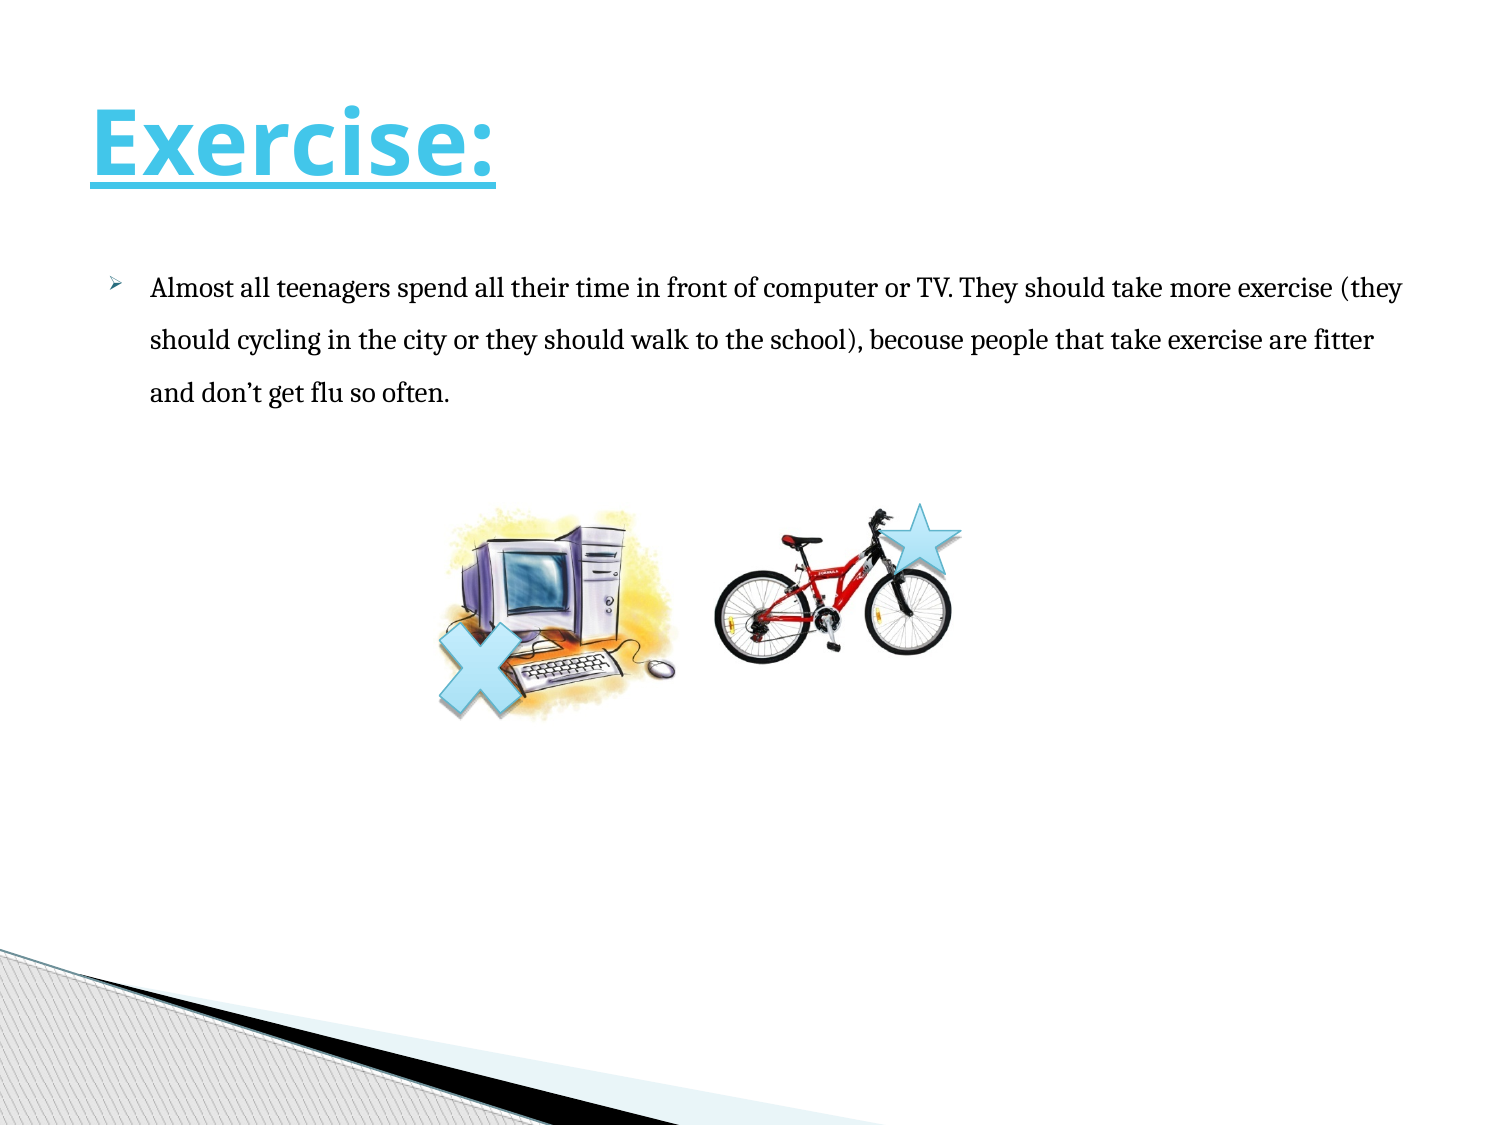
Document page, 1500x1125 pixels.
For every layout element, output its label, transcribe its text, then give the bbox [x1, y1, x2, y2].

text_box [878, 503, 961, 575]
text_box [439, 622, 522, 714]
list Almost all teenagers spend all their time in front of computer or TV. They should take more exercise (they should cycling in the city or they should walk to the school), becouse people that take exercise are fitter and don’t get flu so often. [75, 242, 1425, 528]
picture [691, 528, 997, 676]
title Exercise: [75, 45, 1425, 233]
picture [433, 480, 680, 727]
